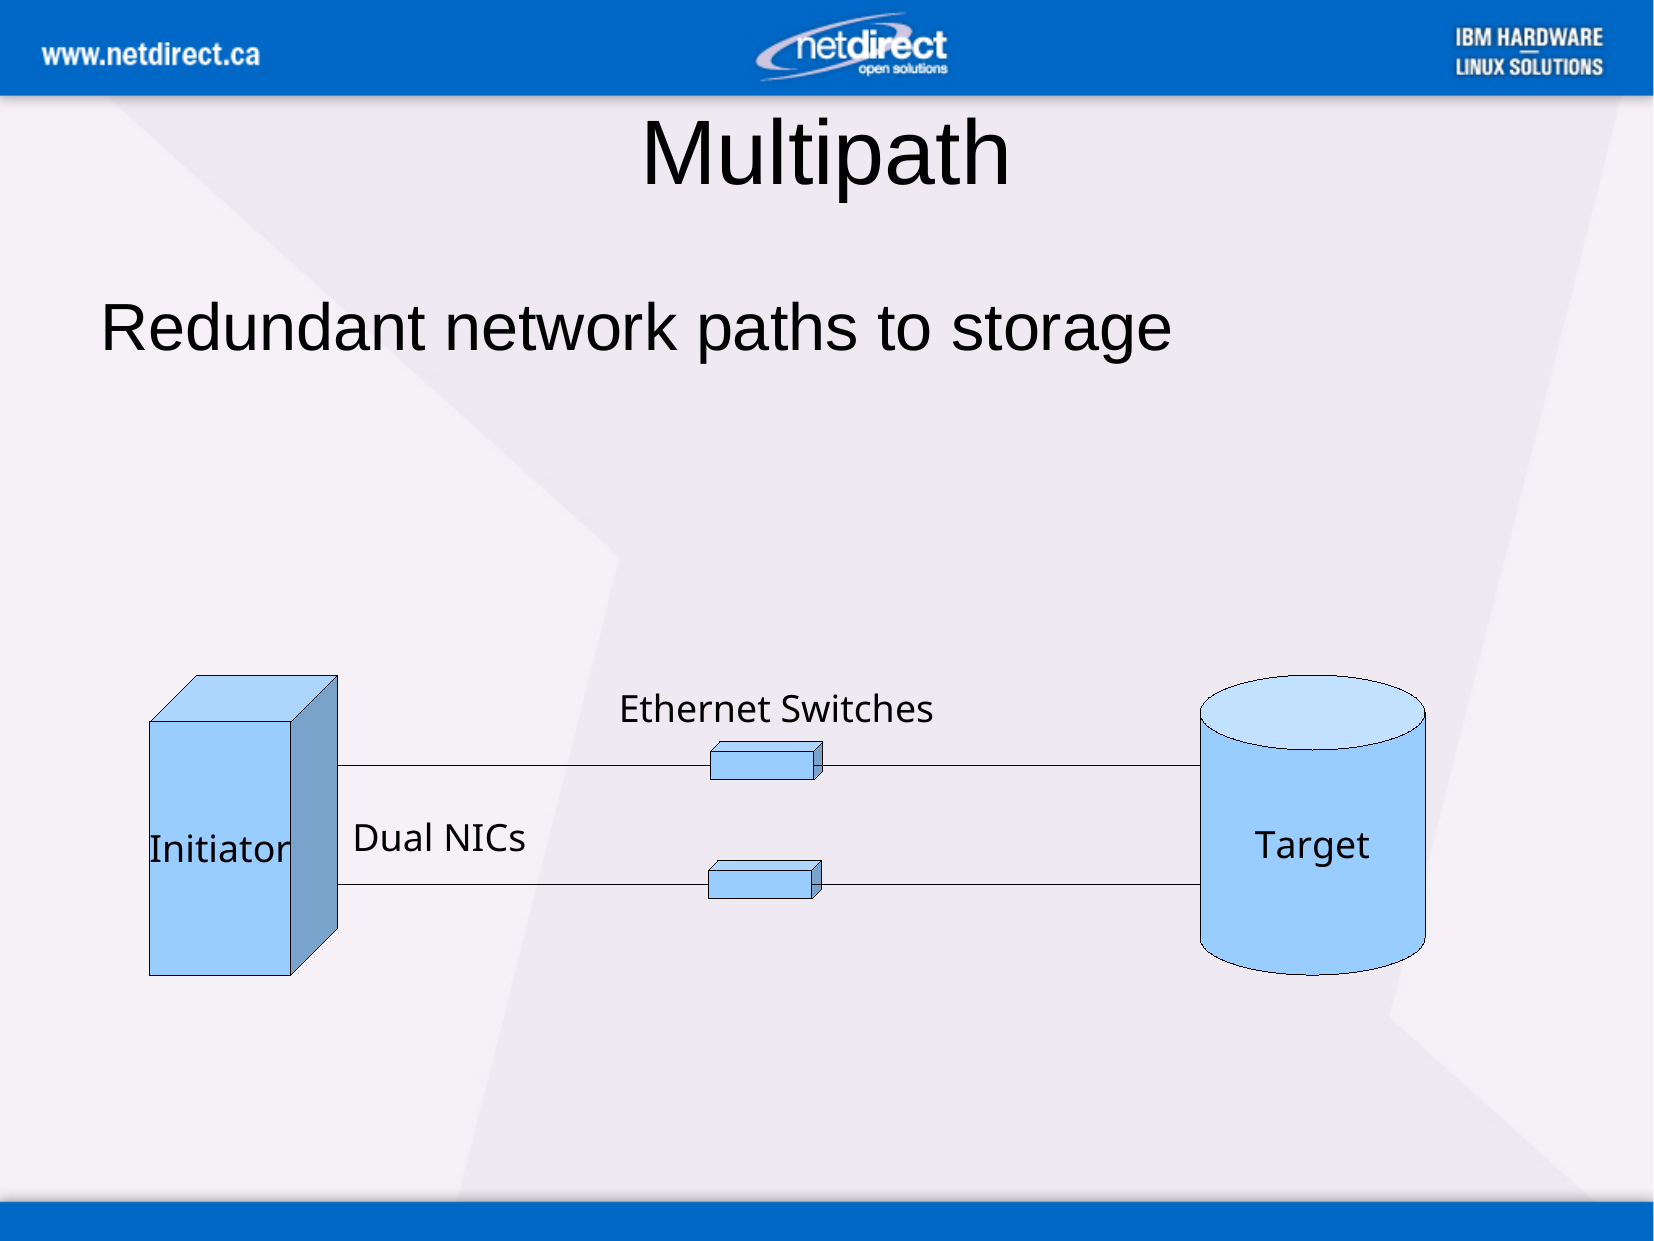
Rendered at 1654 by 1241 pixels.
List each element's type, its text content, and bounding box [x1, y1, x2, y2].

text_box [708, 860, 822, 899]
text_box Dual NICs [337, 804, 538, 863]
title Multipath [82, 56, 1571, 250]
picture [0, 0, 1654, 1241]
text_box [710, 741, 823, 780]
text_box Target [1200, 713, 1426, 976]
list Redundant network paths to storage [82, 290, 1571, 1094]
text_box Ethernet Switches [604, 675, 936, 734]
text_box Initiator [149, 722, 290, 976]
